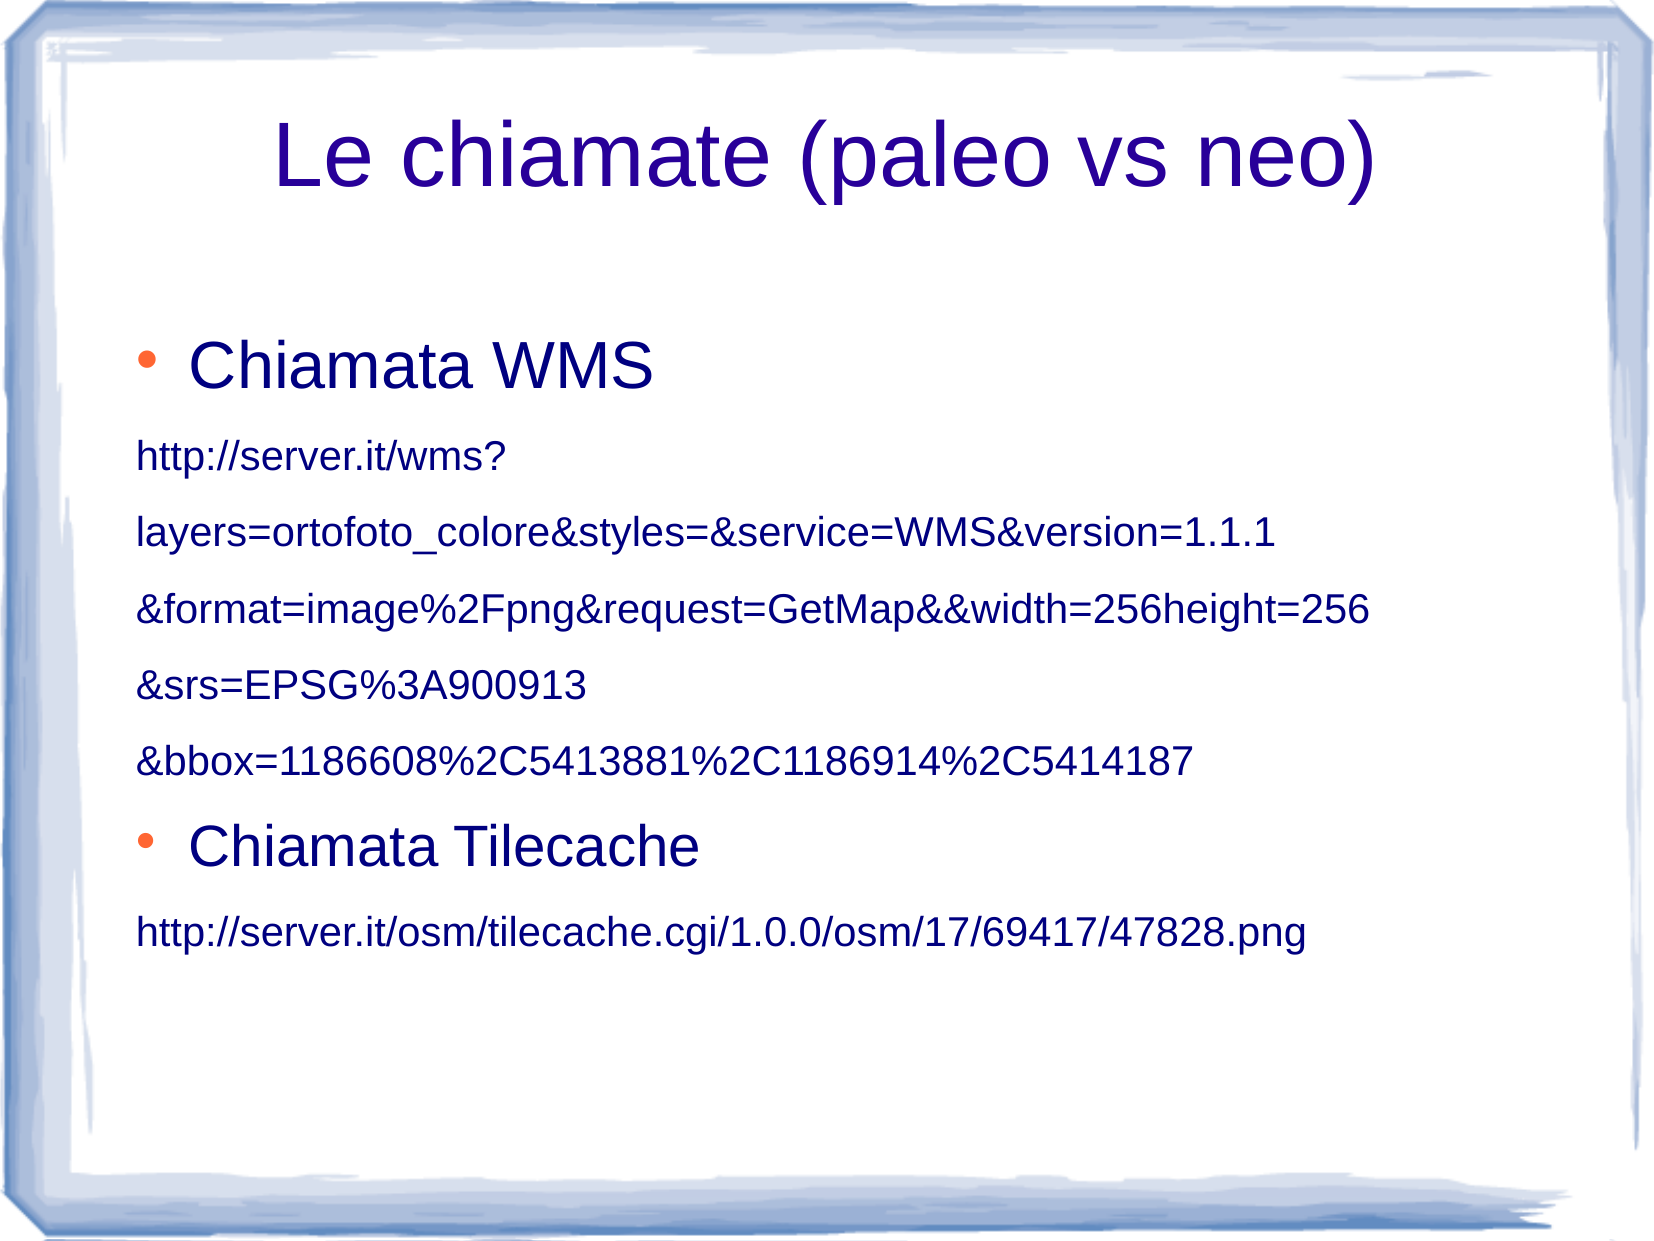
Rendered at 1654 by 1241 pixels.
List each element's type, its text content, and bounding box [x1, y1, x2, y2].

picture [0, 0, 1654, 1241]
title Le chiamate (paleo vs neo) [82, 56, 1571, 249]
list Chiamata WMS http://server.it/wms? layers=ortofoto_colore&styles=&service=WMS&version=1.1.1 &format=image%2Fpng&request=GetMap&&width=256height=256 &srs=EPSG%3A900913 &bbox=1186608%2C5413881%2C1186914%2C5414187 Chiamata Tilecache http://server.it/osm/tilecache.cgi/1.0.0/osm/17/69417/47828.png [118, 324, 1571, 1129]
